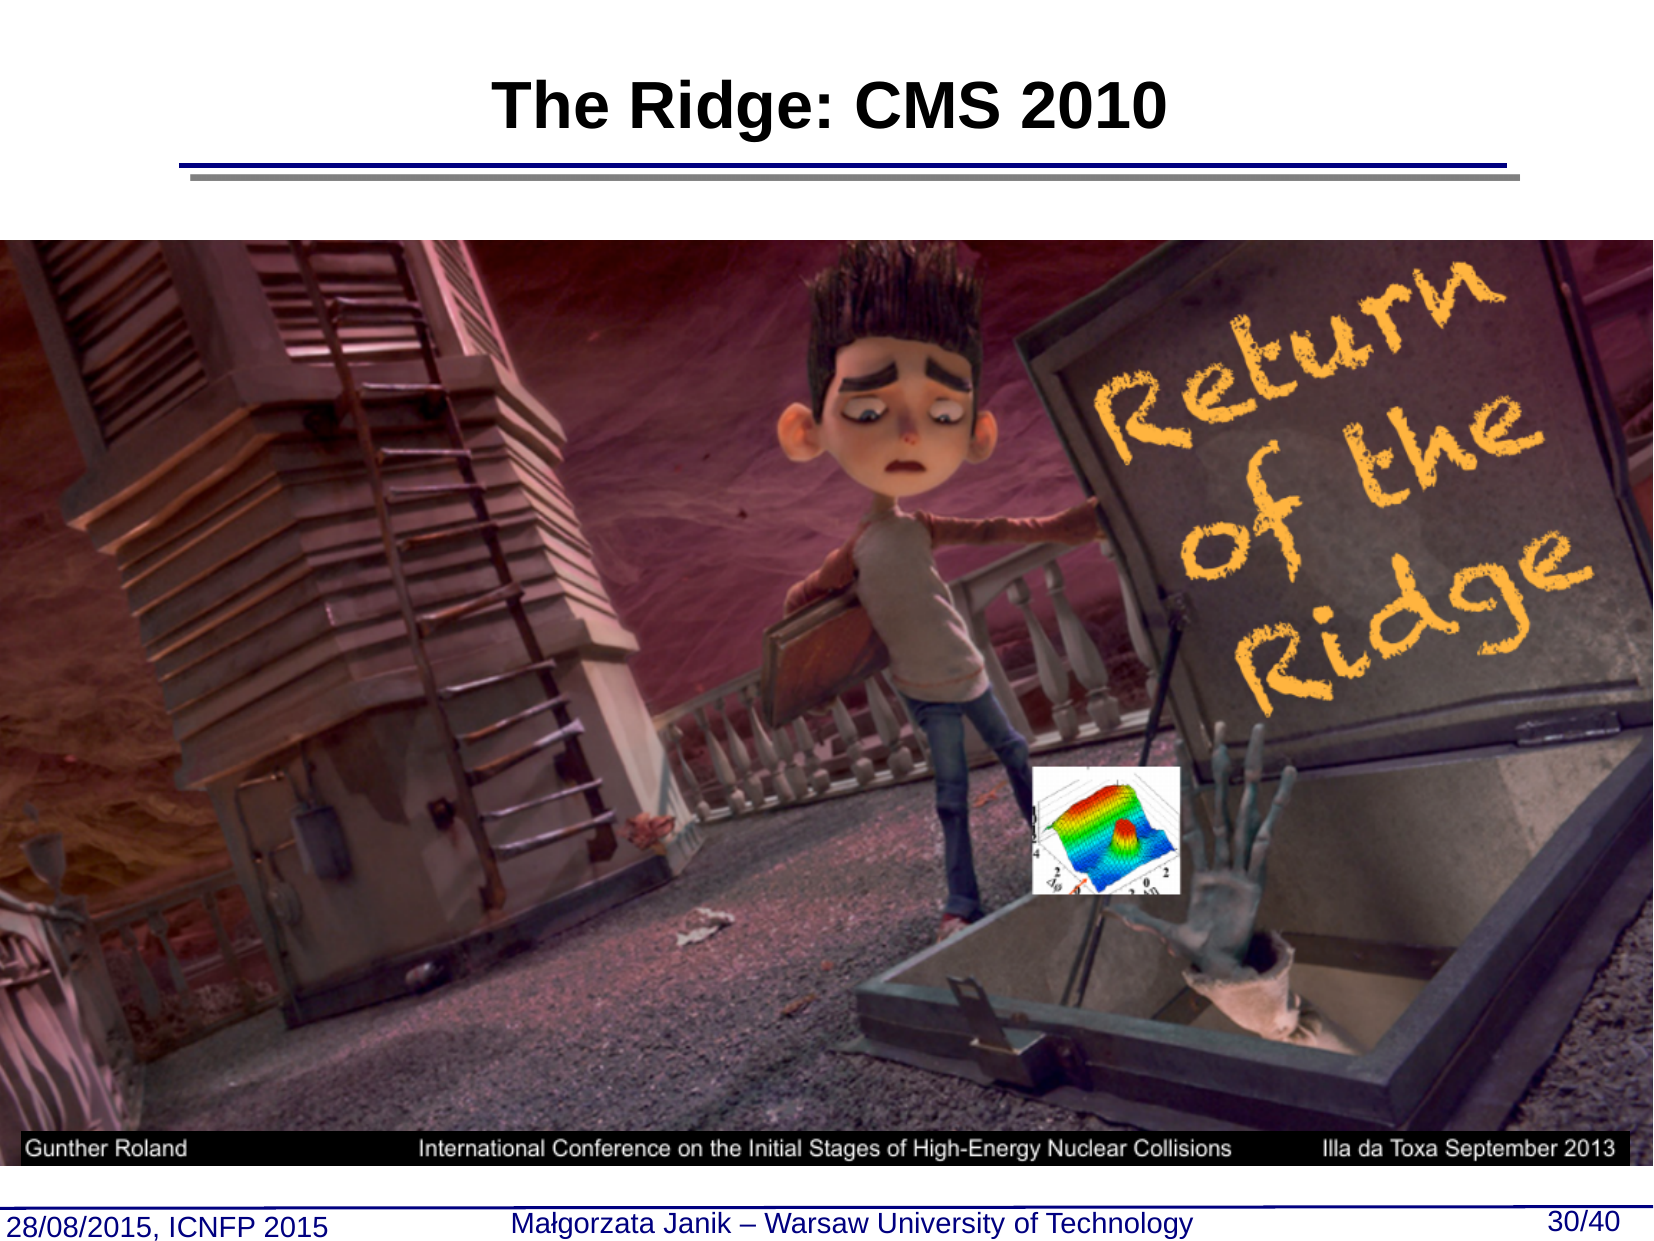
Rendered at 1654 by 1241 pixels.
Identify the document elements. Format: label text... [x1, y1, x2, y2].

picture [0, 240, 1653, 1166]
title The Ridge: CMS 2010 [86, 30, 1575, 181]
